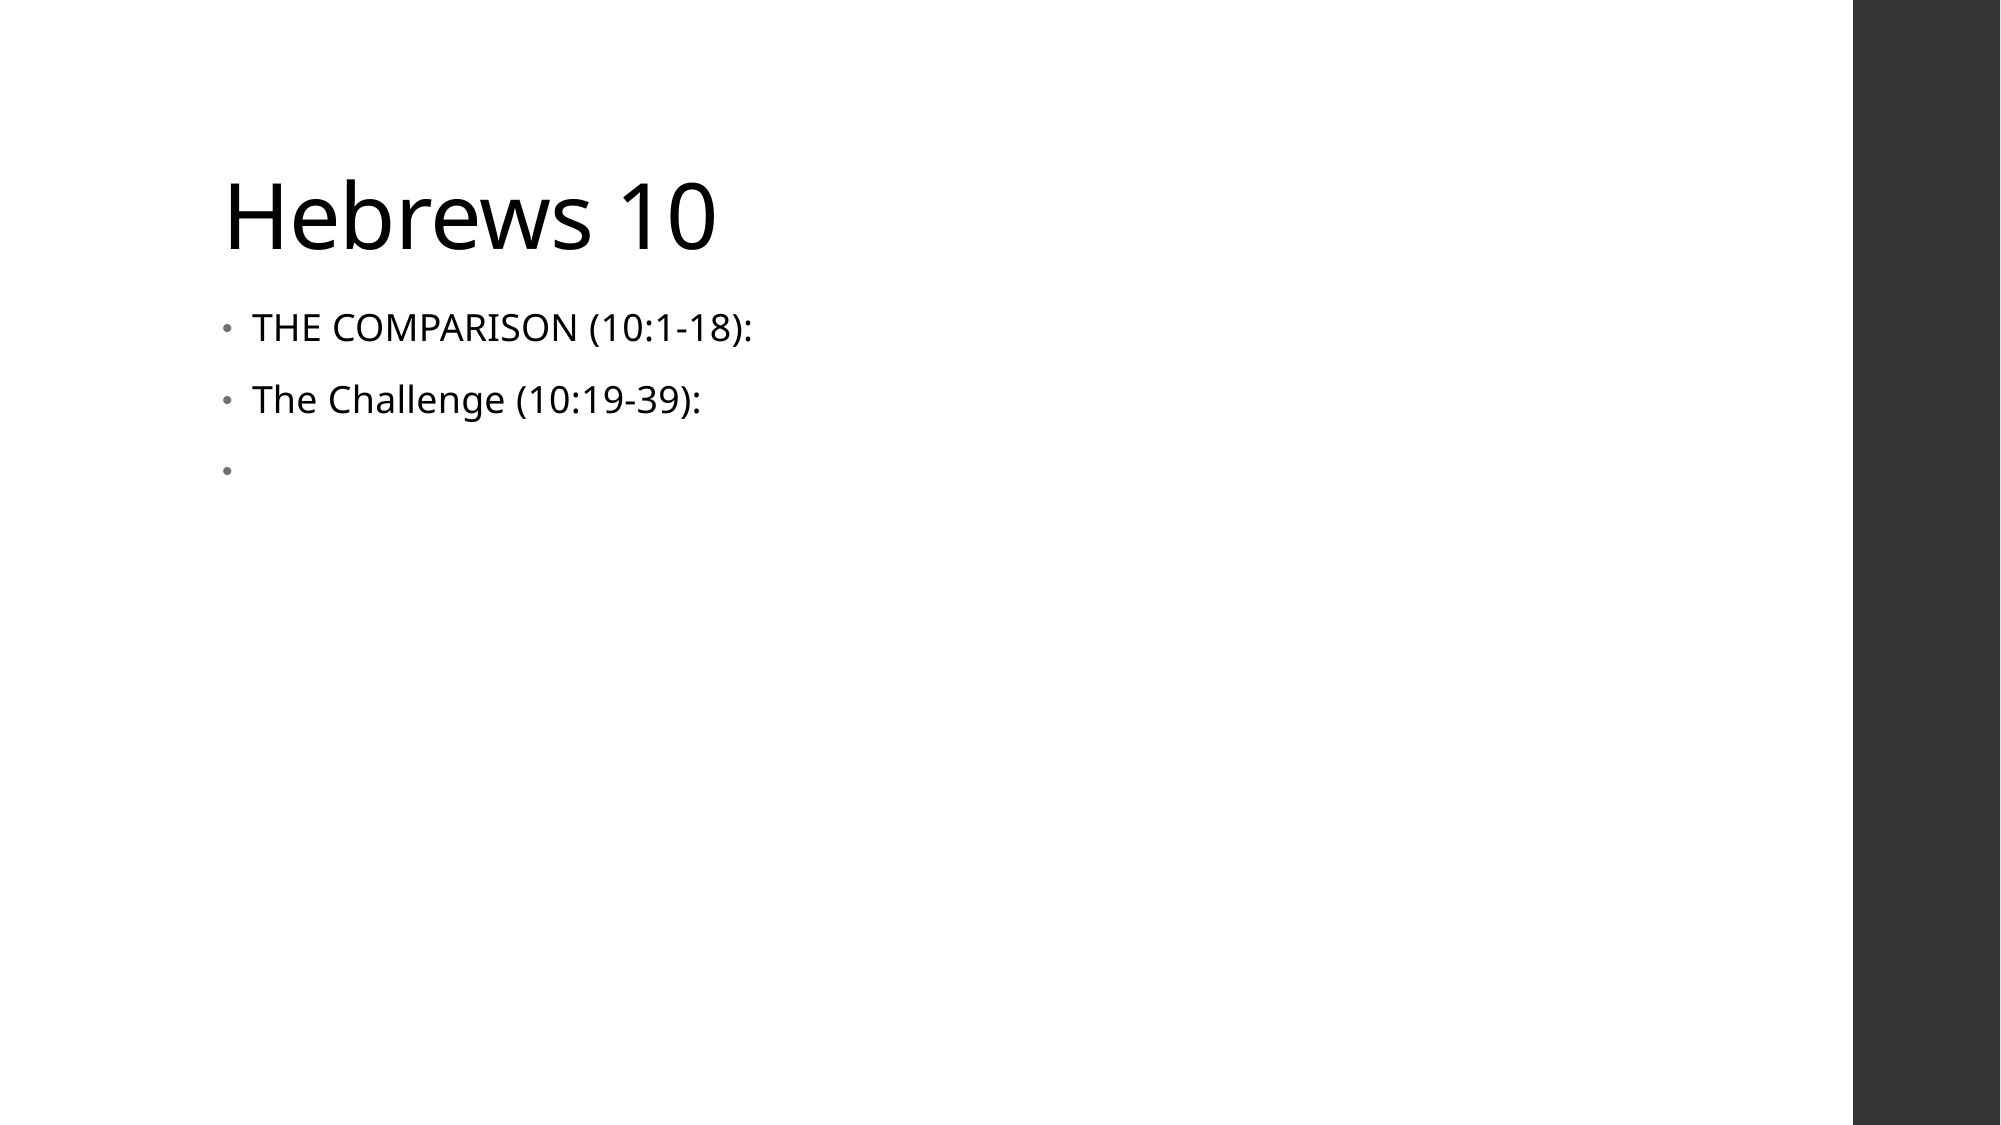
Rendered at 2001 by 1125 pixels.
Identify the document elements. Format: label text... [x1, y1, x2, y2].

title Hebrews 10 [206, 60, 1797, 278]
list THE COMPARISON (10:1-18): The Challenge (10:19-39): [206, 299, 1617, 1014]
